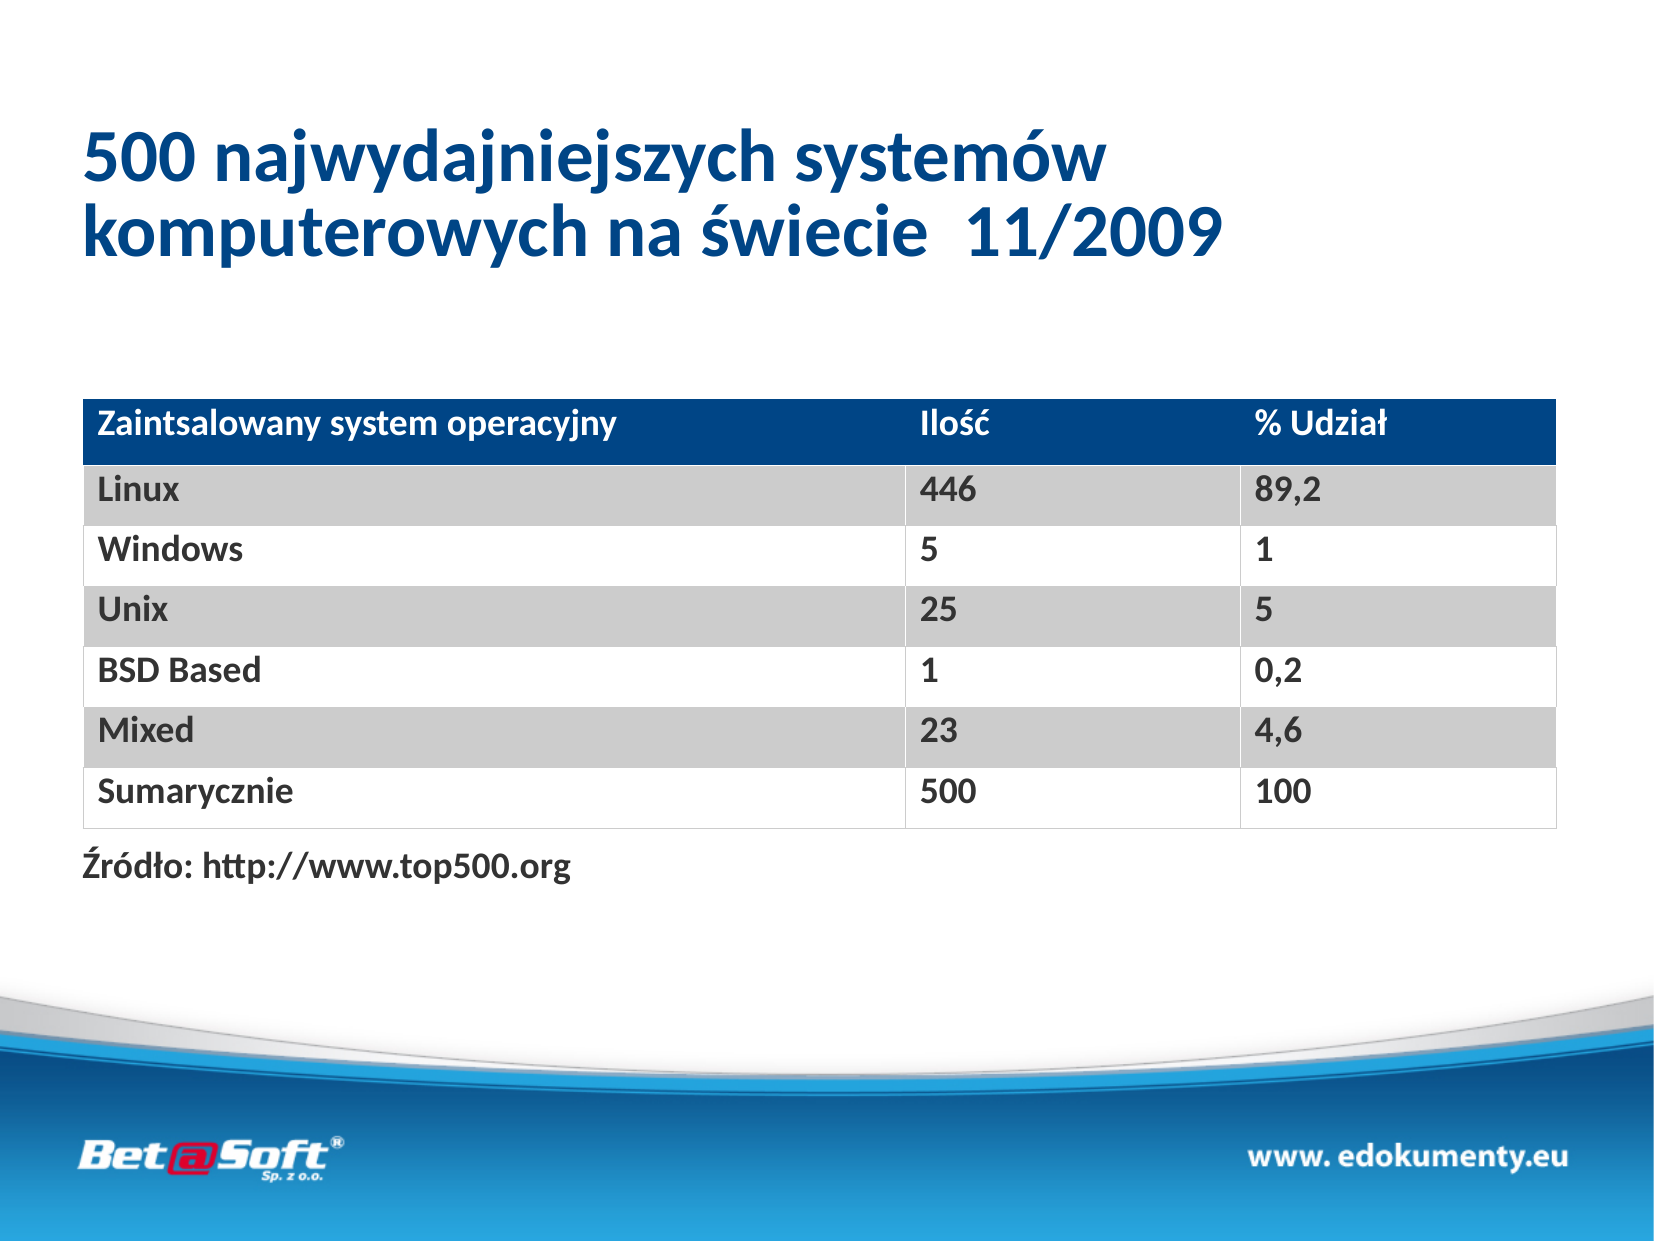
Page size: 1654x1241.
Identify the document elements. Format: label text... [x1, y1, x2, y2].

table_cell 1 [906, 647, 1240, 707]
table_cell 1 [1241, 526, 1556, 586]
table_cell Sumarycznie [84, 768, 905, 828]
table_cell 0,2 [1241, 647, 1556, 707]
table_header % Udział [1240, 399, 1556, 465]
table_cell 446 [906, 466, 1240, 525]
table_cell Linux [84, 466, 905, 525]
table_cell BSD Based [84, 647, 905, 707]
table_cell Windows [84, 526, 905, 586]
table_cell 89,2 [1241, 466, 1556, 525]
table_cell 5 [906, 526, 1240, 586]
table_cell 23 [906, 708, 1240, 767]
list Źródło: http://www.top500.org [82, 850, 1565, 910]
table_header Zaintsalowany system operacyjny [83, 399, 905, 465]
table_header Ilość [905, 399, 1240, 465]
table_cell 5 [1241, 587, 1556, 646]
table_cell 100 [1241, 768, 1556, 828]
table_cell 500 [906, 768, 1240, 828]
table_cell 25 [906, 587, 1240, 646]
picture [0, 0, 1654, 1241]
table_cell Mixed [84, 708, 905, 767]
title 500 najwydajniejszych systemów komputerowych na świecie 11/2009 [82, 92, 1571, 309]
table_cell 4,6 [1241, 708, 1556, 767]
table_cell Unix [84, 587, 905, 646]
